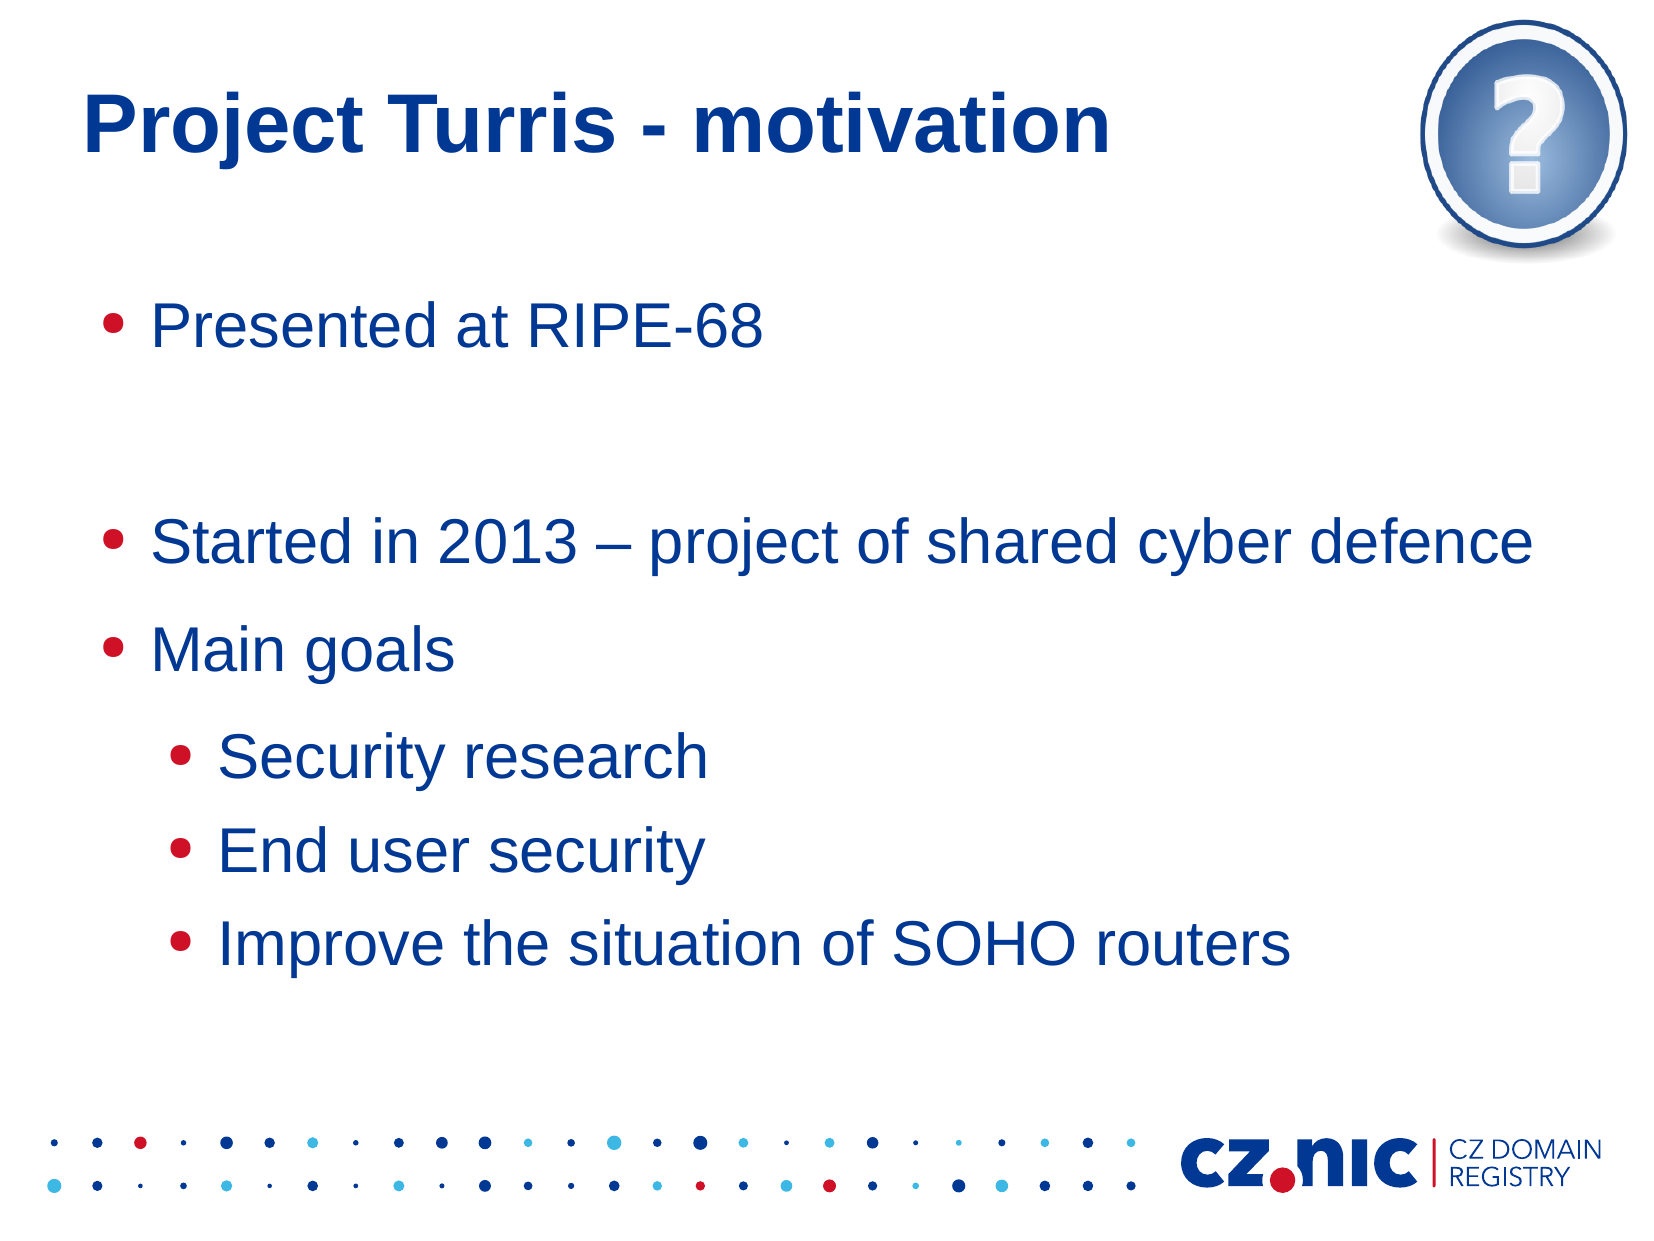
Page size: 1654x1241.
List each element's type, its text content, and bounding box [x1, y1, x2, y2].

list Presented at RIPE-68 Started in 2013 – project of shared cyber defence Main goals Security research End user security Improve the situation of SOHO routers [82, 290, 1571, 993]
title Project Turris - motivation [82, 61, 1405, 187]
picture [1405, 3, 1642, 264]
